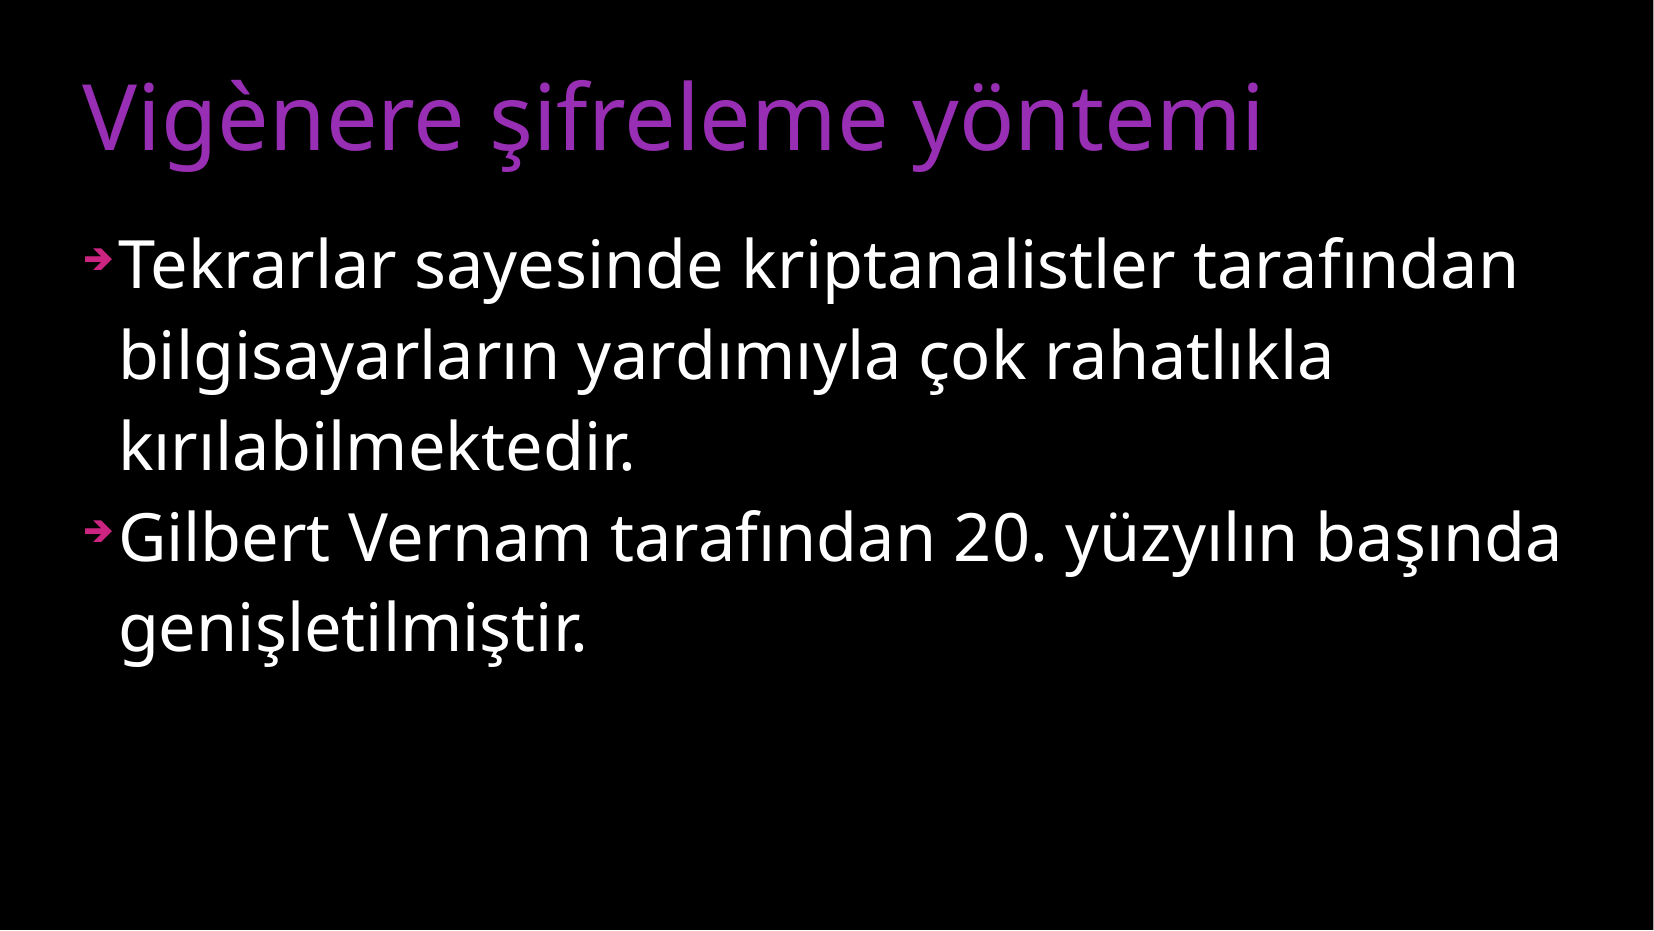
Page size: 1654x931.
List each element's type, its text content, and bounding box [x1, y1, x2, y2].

title Vigènere şifreleme yöntemi [82, 37, 1571, 193]
subtitle Tekrarlar sayesinde kriptanalistler tarafından bilgisayarların yardımıyla çok rahatlıkla kırılabilmektedir. Gilbert Vernam tarafından 20. yüzyılın başında genişletilmiştir. [82, 217, 1571, 758]
